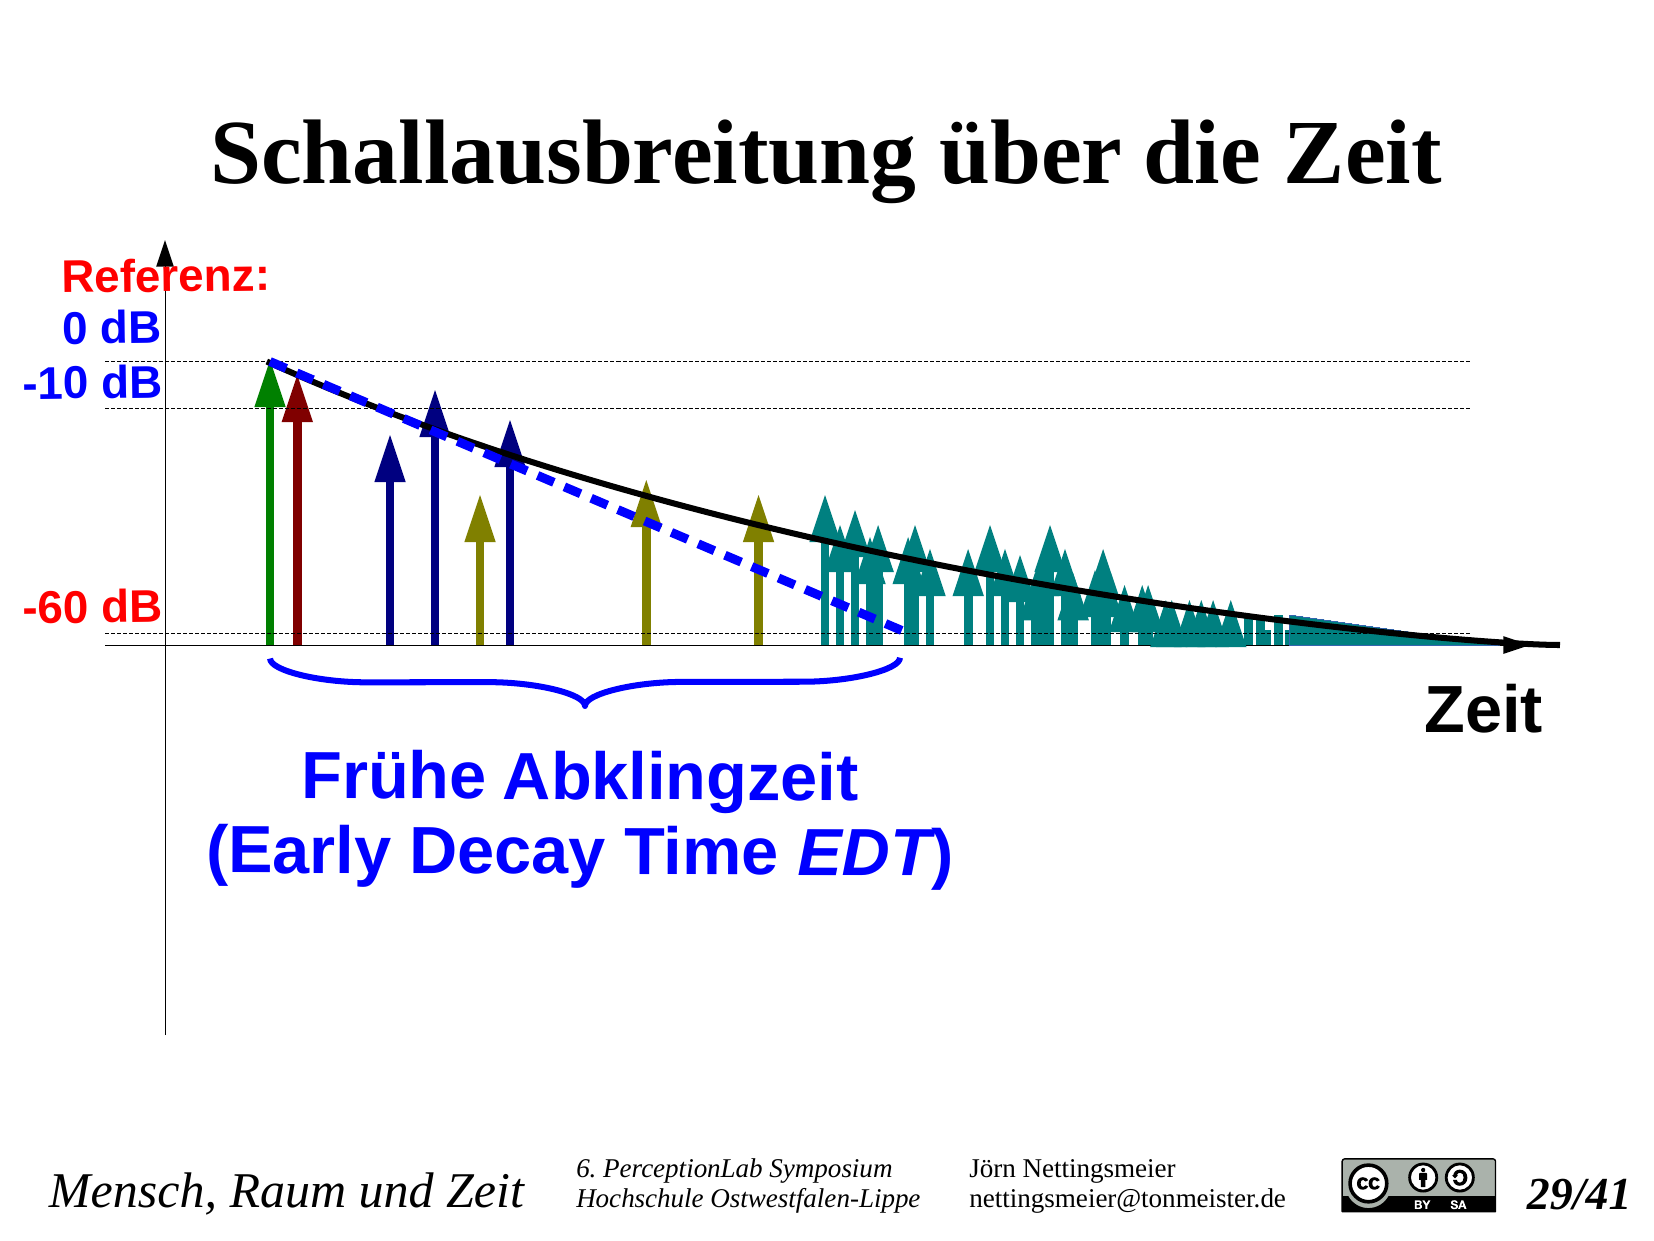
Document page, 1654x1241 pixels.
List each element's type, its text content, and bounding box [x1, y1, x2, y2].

text_box Frühe Abklingzeit (Early Decay Time EDT) [191, 730, 971, 921]
text_box -60 dB [7, 572, 178, 649]
text_box Zeit [1410, 664, 1559, 766]
text_box [1289, 625, 1494, 646]
title Schallausbreitung über die Zeit [82, 49, 1571, 257]
text_box -10 dB [7, 348, 178, 425]
text_box Referenz: 0 dB [46, 243, 287, 376]
text_box [1289, 615, 1381, 628]
